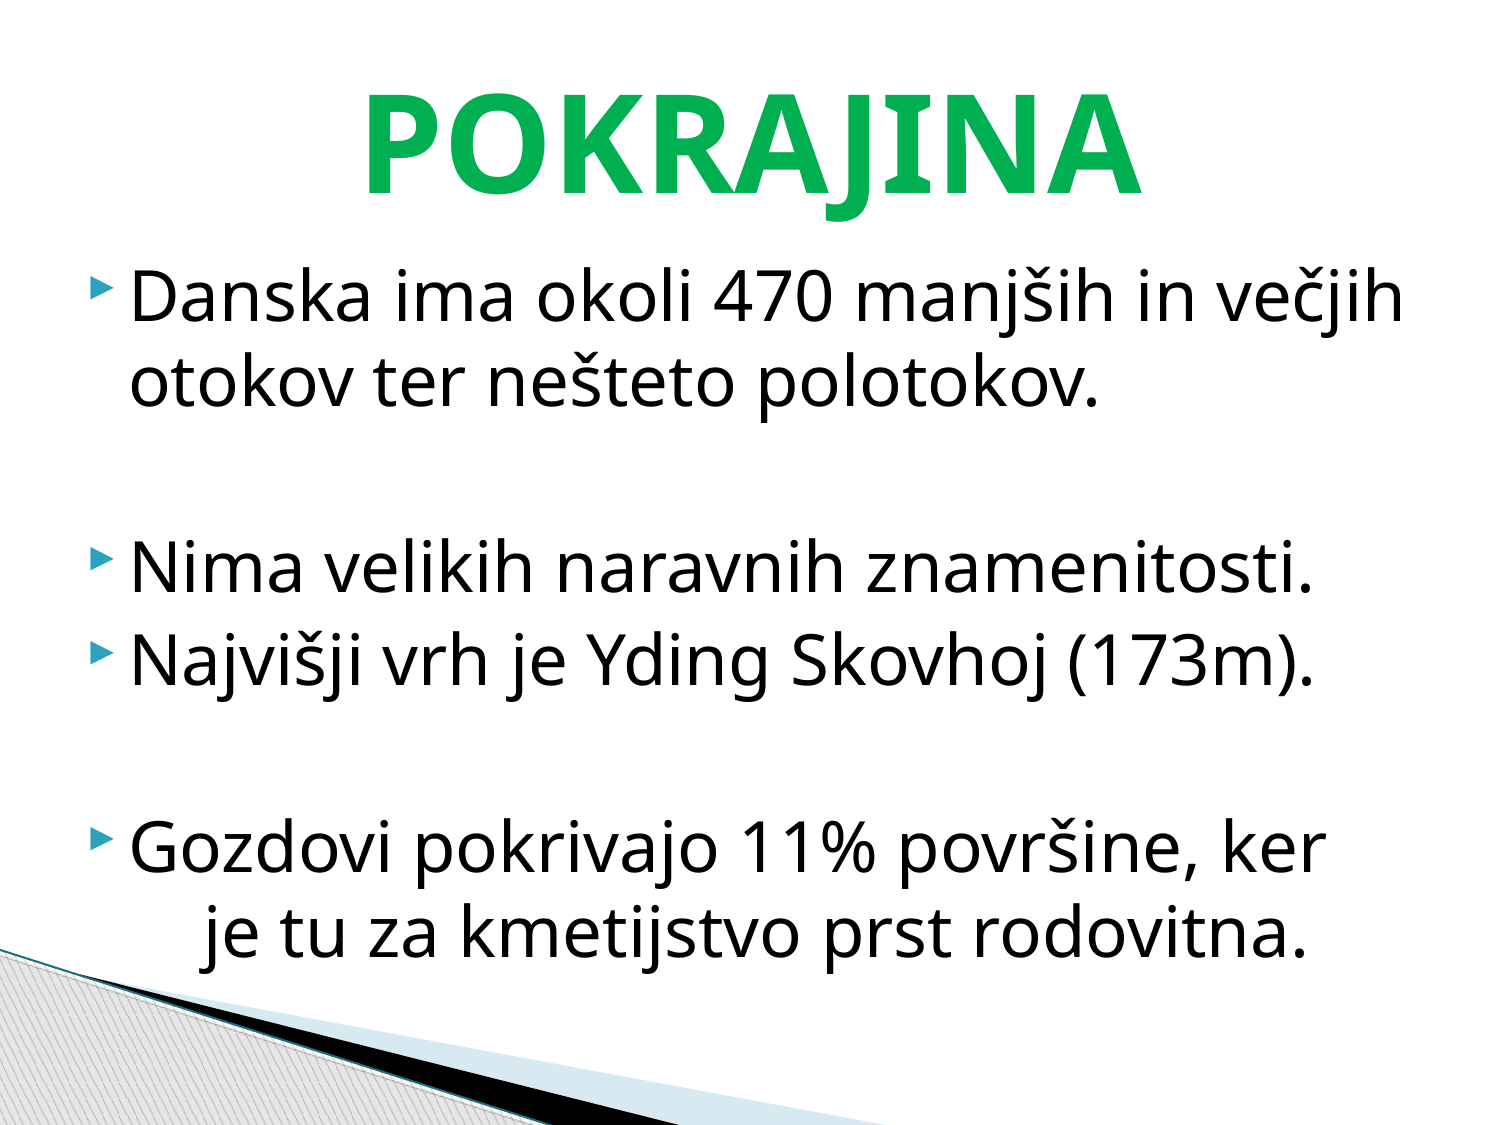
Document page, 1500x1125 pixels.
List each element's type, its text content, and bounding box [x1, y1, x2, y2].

list Danska ima okoli 470 manjših in večjih otokov ter nešteto polotokov. Nima velikih naravnih znamenitosti. Najvišji vrh je Yding Skovhoj (173m). Gozdovi pokrivajo 11% površine, ker ….je tu za kmetijstvo prst rodovitna. [53, 242, 1425, 986]
title POKRAJINA [75, 45, 1425, 233]
